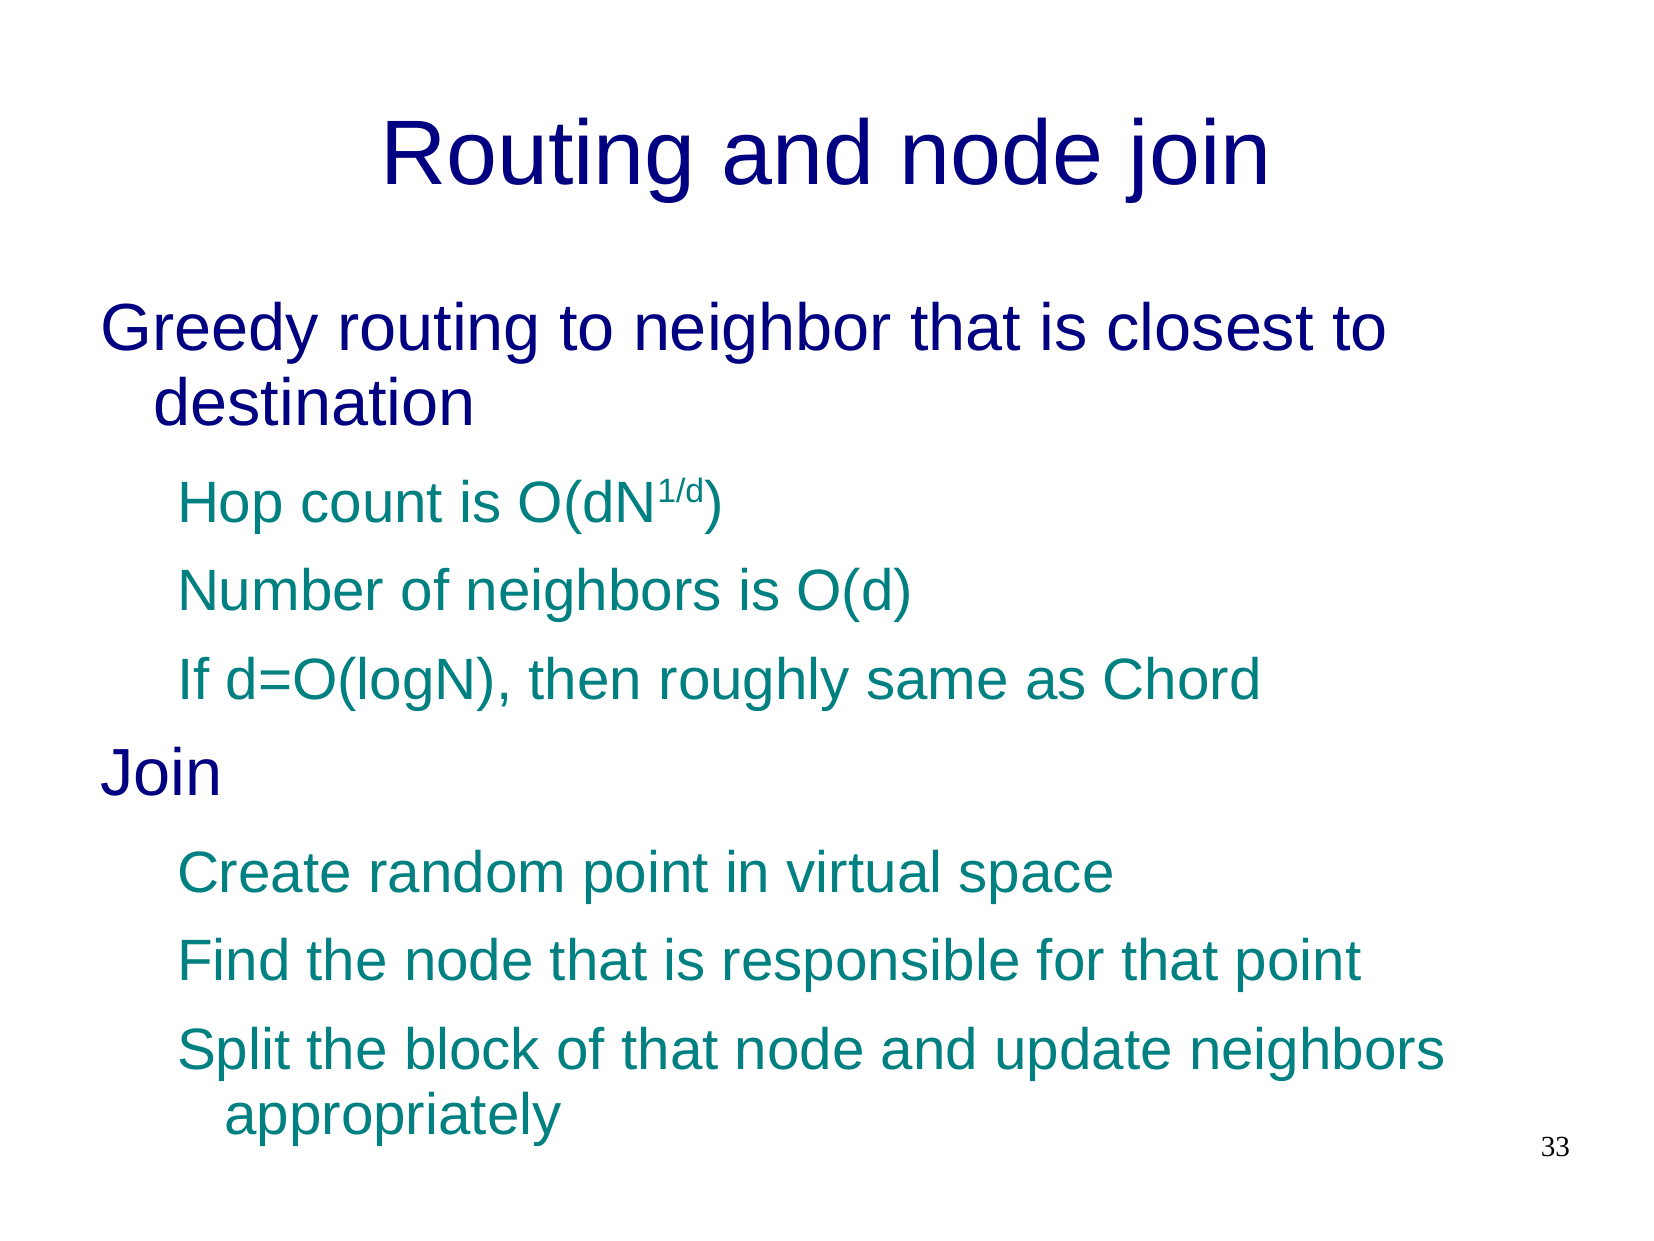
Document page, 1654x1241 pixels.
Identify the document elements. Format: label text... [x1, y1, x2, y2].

title Routing and node join [82, 49, 1571, 257]
list Greedy routing to neighbor that is closest to destination Hop count is O(dN1/d) Number of neighbors is O(d) If d=O(logN), then roughly same as Chord Join Create random point in virtual space Find the node that is responsible for that point Split the block of that node and update neighbors appropriately [82, 290, 1571, 1146]
